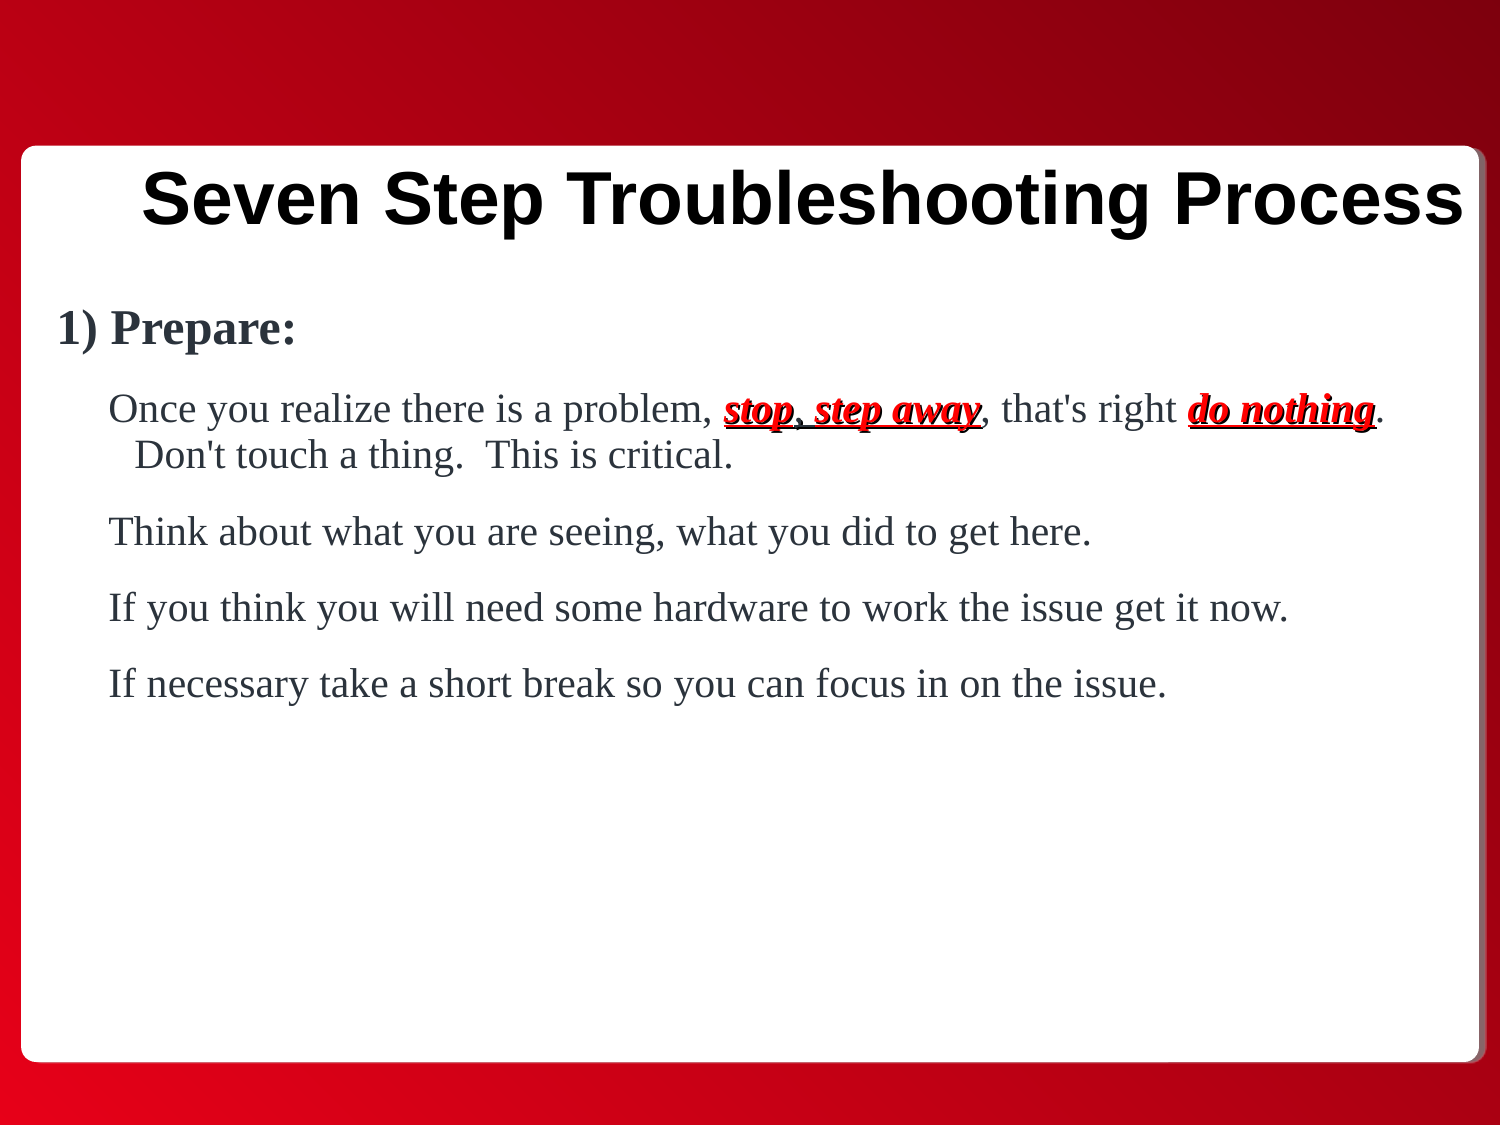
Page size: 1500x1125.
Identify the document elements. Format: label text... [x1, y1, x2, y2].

title Seven Step Troubleshooting Process [0, 162, 1500, 263]
list 1) Prepare: Once you realize there is a problem, stop, step away, that's right do nothing. Don't touch a thing. This is critical. Think about what you are seeing, what you did to get here. If you think you will need some hardware to work the issue get it now. If necessary take a short break so you can focus in on the issue. [54, 299, 1426, 1051]
